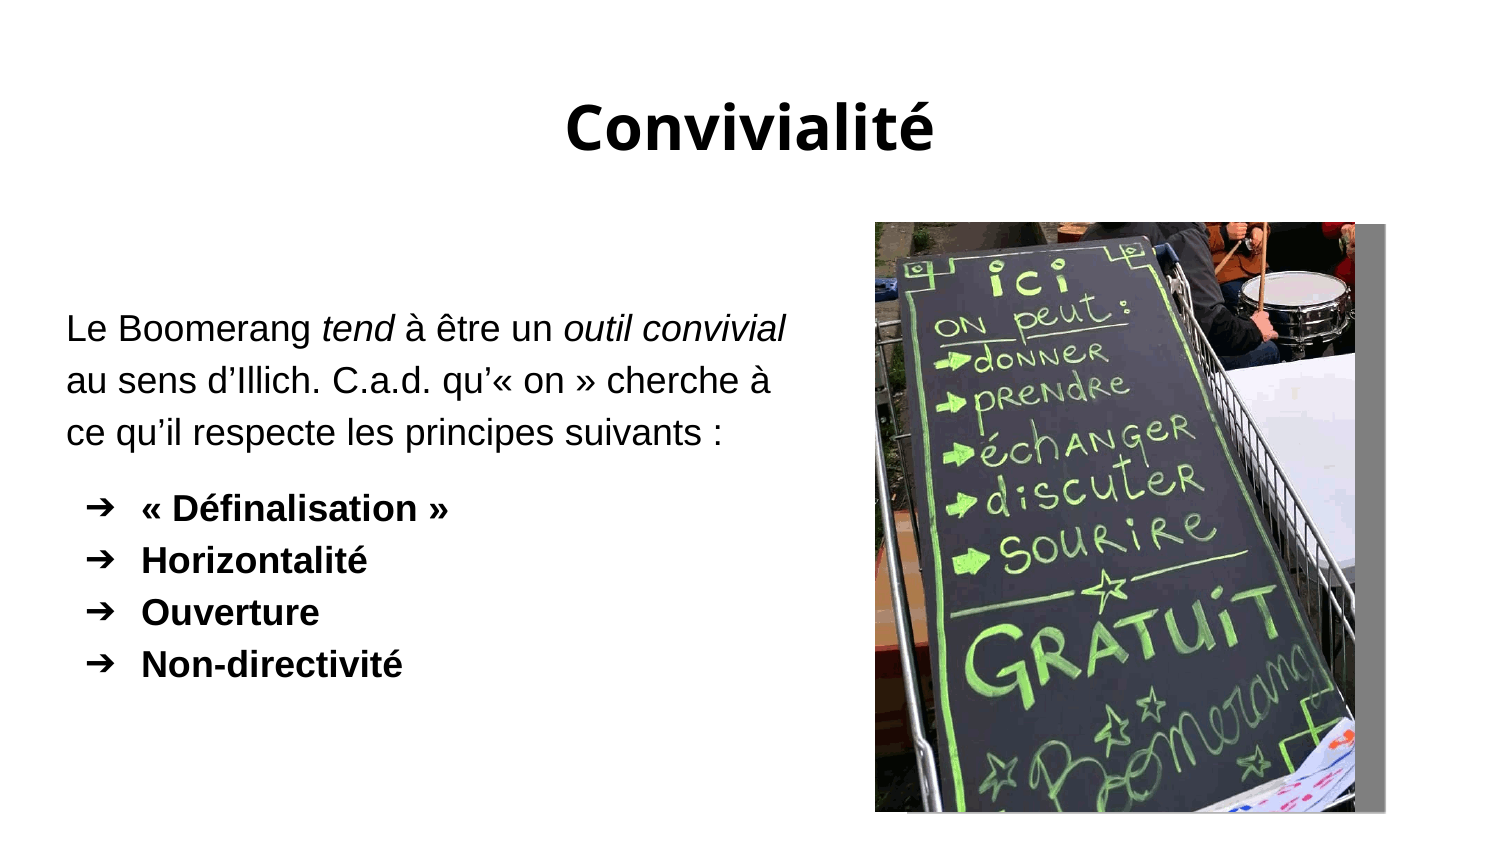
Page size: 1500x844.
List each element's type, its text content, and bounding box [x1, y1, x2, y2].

title Convivialité [51, 72, 1449, 167]
list Le Boomerang tend à être un outil convivial au sens d’Illich. C.a.d. qu’« on » cherche à ce qu’il respecte les principes suivants : « Définalisation » Horizontalité Ouverture Non-directivité [51, 282, 819, 750]
picture [875, 222, 1355, 812]
